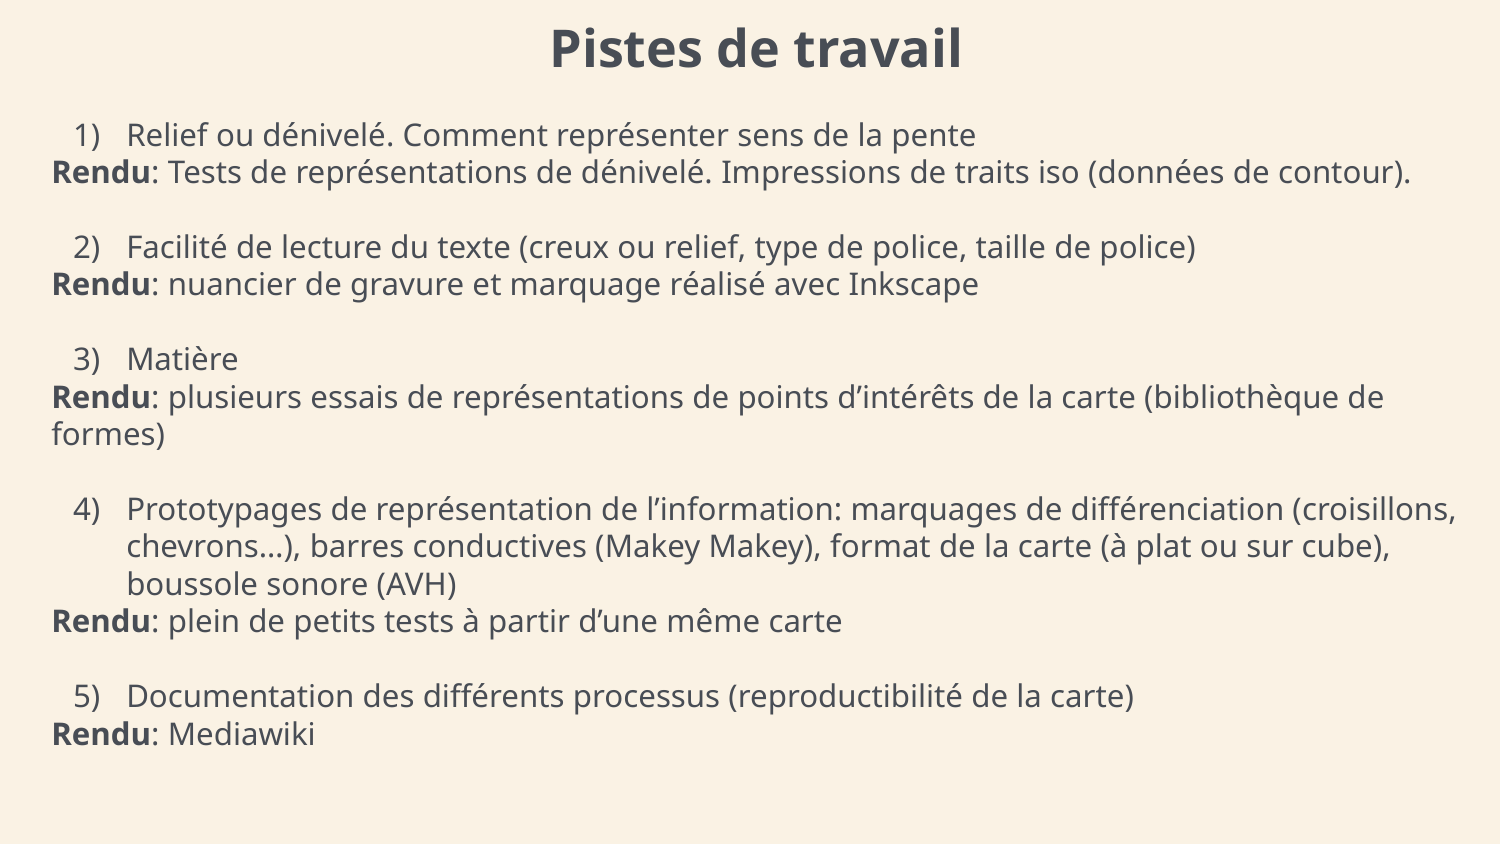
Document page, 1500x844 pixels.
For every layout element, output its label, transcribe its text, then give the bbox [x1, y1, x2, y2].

text_box Pistes de travail Relief ou dénivelé. Comment représenter sens de la pente Rendu: Tests de représentations de dénivelé. Impressions de traits iso (données de contour). Facilité de lecture du texte (creux ou relief, type de police, taille de police) Rendu: nuancier de gravure et marquage réalisé avec Inkscape Matière Rendu: plusieurs essais de représentations de points d’intérêts de la carte (bibliothèque de formes) Prototypages de représentation de l’information: marquages de différenciation (croisillons, chevrons…), barres conductives (Makey Makey), format de la carte (à plat ou sur cube), boussole sonore (AVH) Rendu: plein de petits tests à partir d’une même carte Documentation des différents processus (reproductibilité de la carte) Rendu: Mediawiki [36, 0, 1477, 767]
